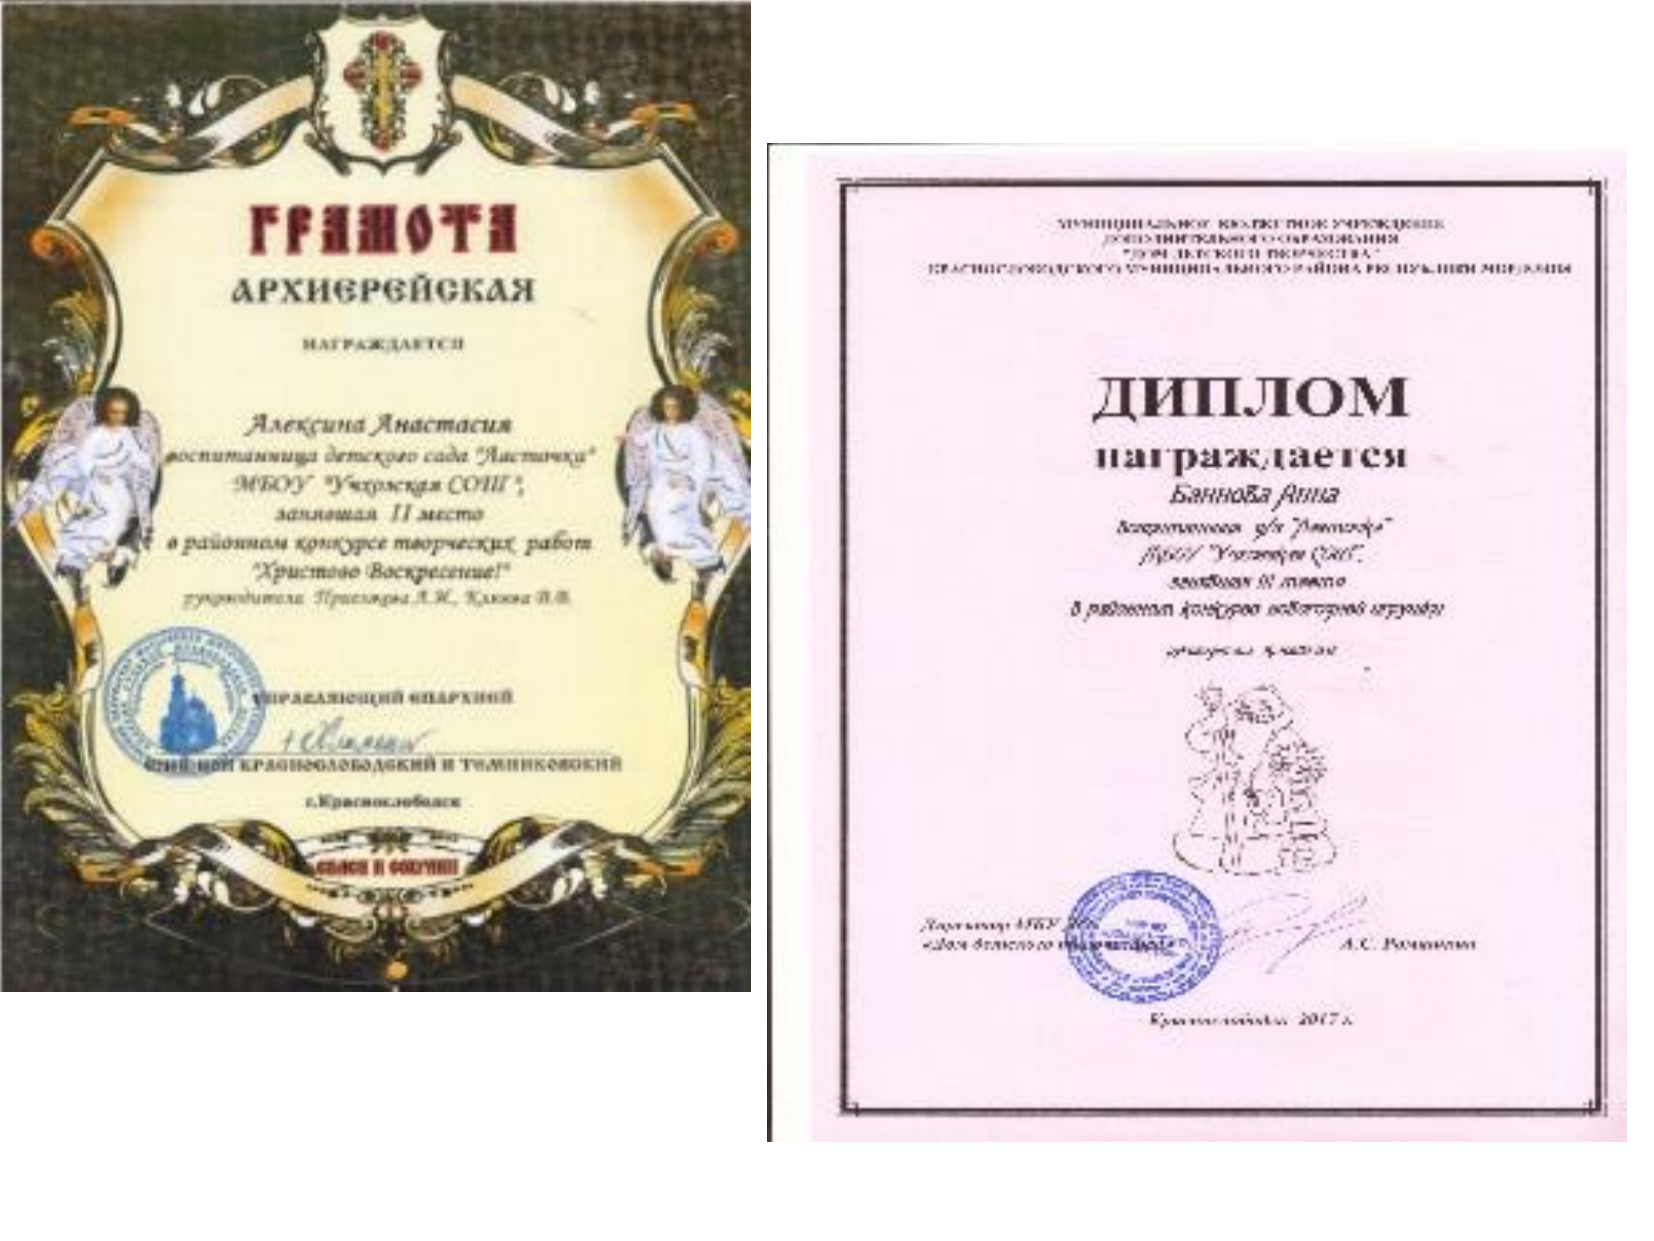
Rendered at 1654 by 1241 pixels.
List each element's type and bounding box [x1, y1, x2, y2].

picture [767, 143, 1627, 1142]
picture [0, 0, 751, 992]
